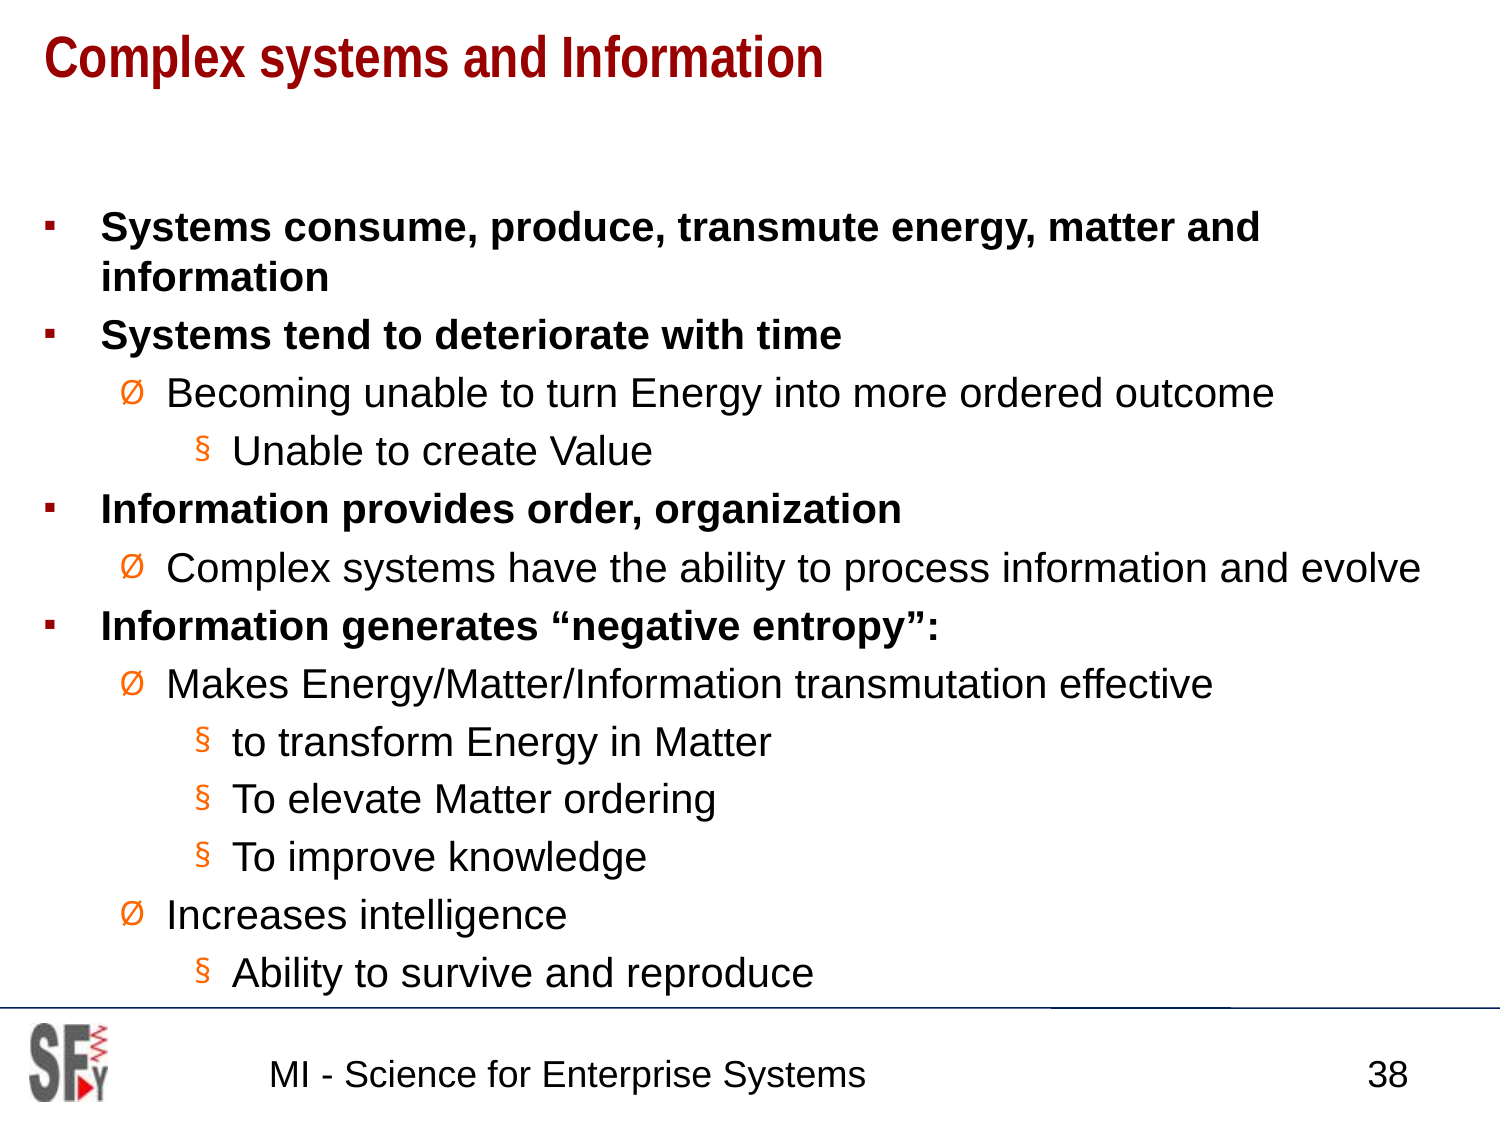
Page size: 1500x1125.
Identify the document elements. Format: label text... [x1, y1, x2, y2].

picture [29, 1023, 108, 1102]
list Systems consume, produce, transmute energy, matter and information Systems tend to deteriorate with time Becoming unable to turn Energy into more ordered outcome Unable to create Value Information provides order, organization Complex systems have the ability to process information and evolve Information generates “negative entropy”: Makes Energy/Matter/Information transmutation effective to transform Energy in Matter To elevate Matter ordering To improve knowledge Increases intelligence Ability to survive and reproduce [29, 184, 1471, 988]
footer MI - Science for Enterprise Systems [253, 1034, 1336, 1103]
title Complex systems and Information [29, 12, 1471, 138]
slide_number <numéro> [1352, 1034, 1490, 1103]
